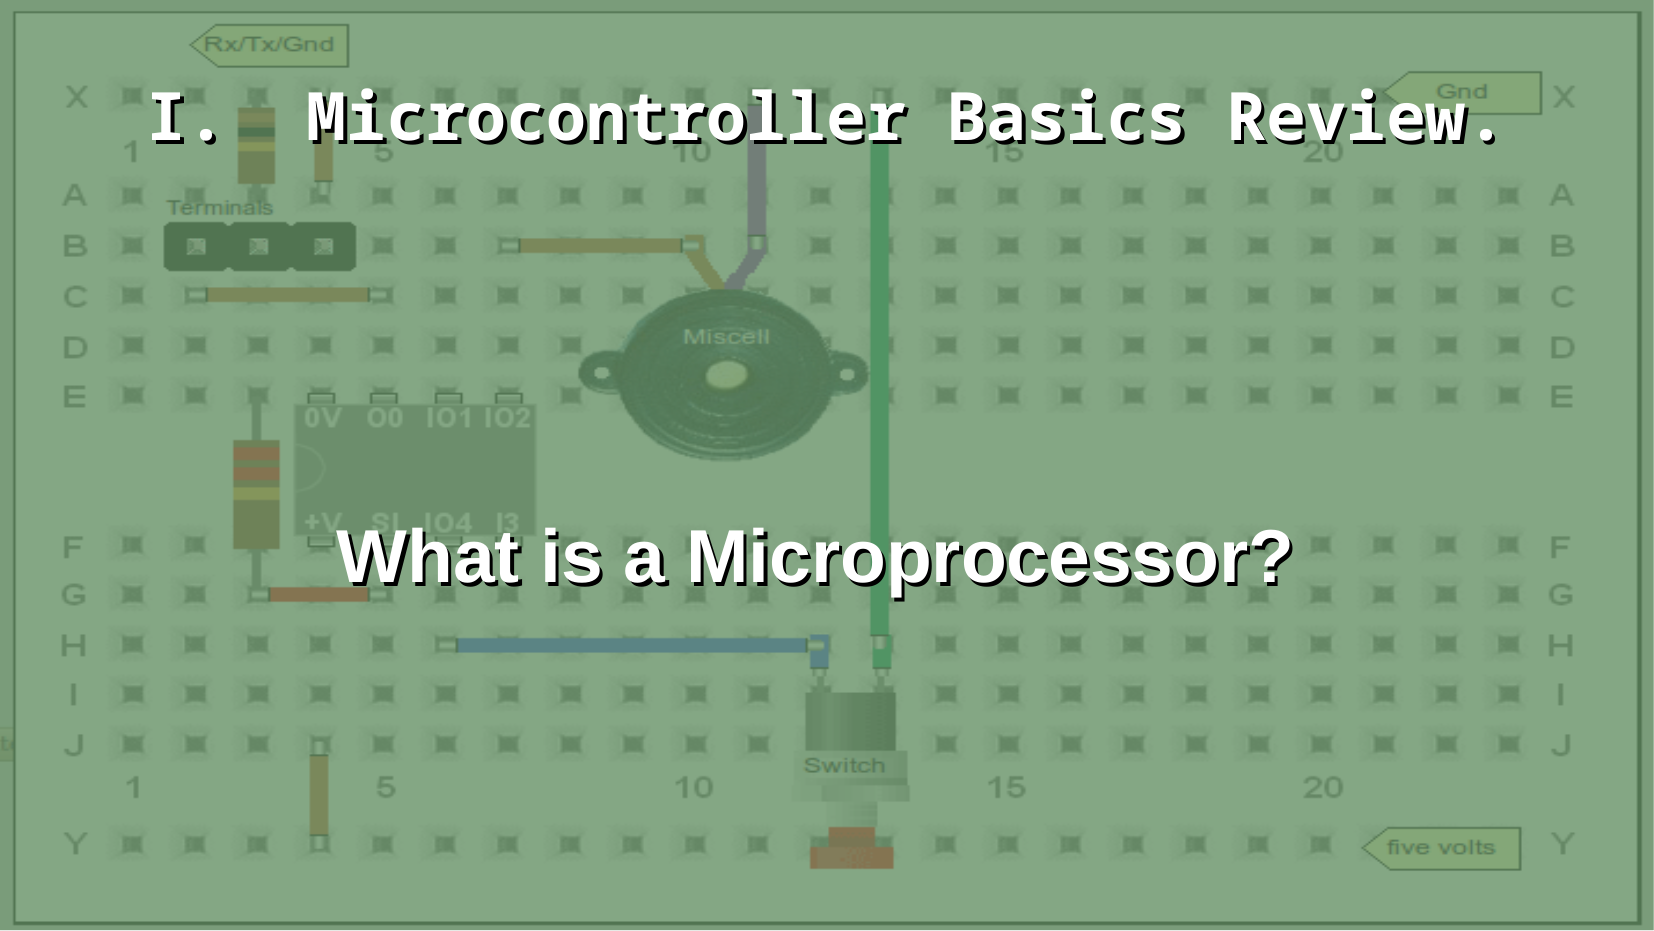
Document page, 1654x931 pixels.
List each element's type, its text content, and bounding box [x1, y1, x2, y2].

text_box What is a Microprocessor? [71, 287, 1561, 827]
title I. Microcontroller Basics Review. [82, 28, 1571, 202]
picture [0, 0, 1654, 931]
